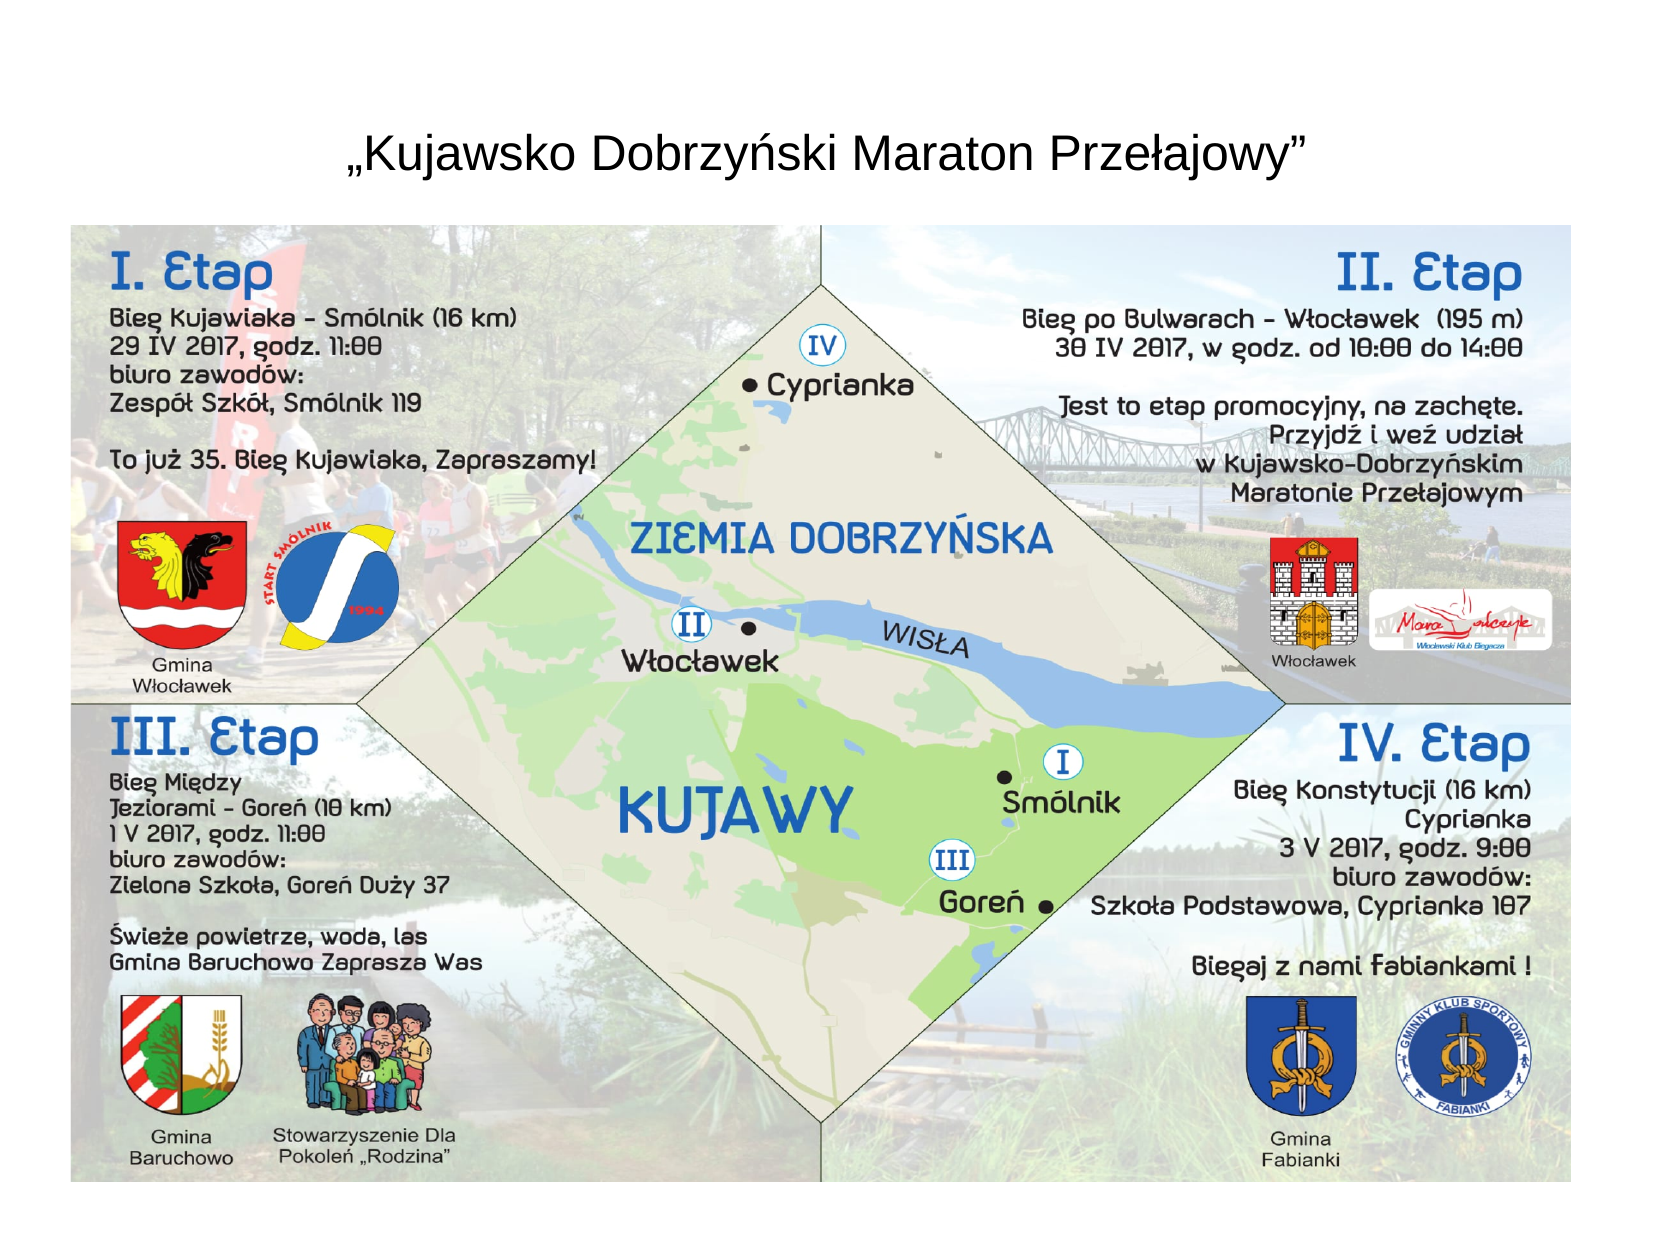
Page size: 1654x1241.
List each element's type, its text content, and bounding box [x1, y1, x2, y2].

picture [70, 224, 1571, 1182]
title „Kujawsko Dobrzyński Maraton Przełajowy” [82, 49, 1571, 224]
